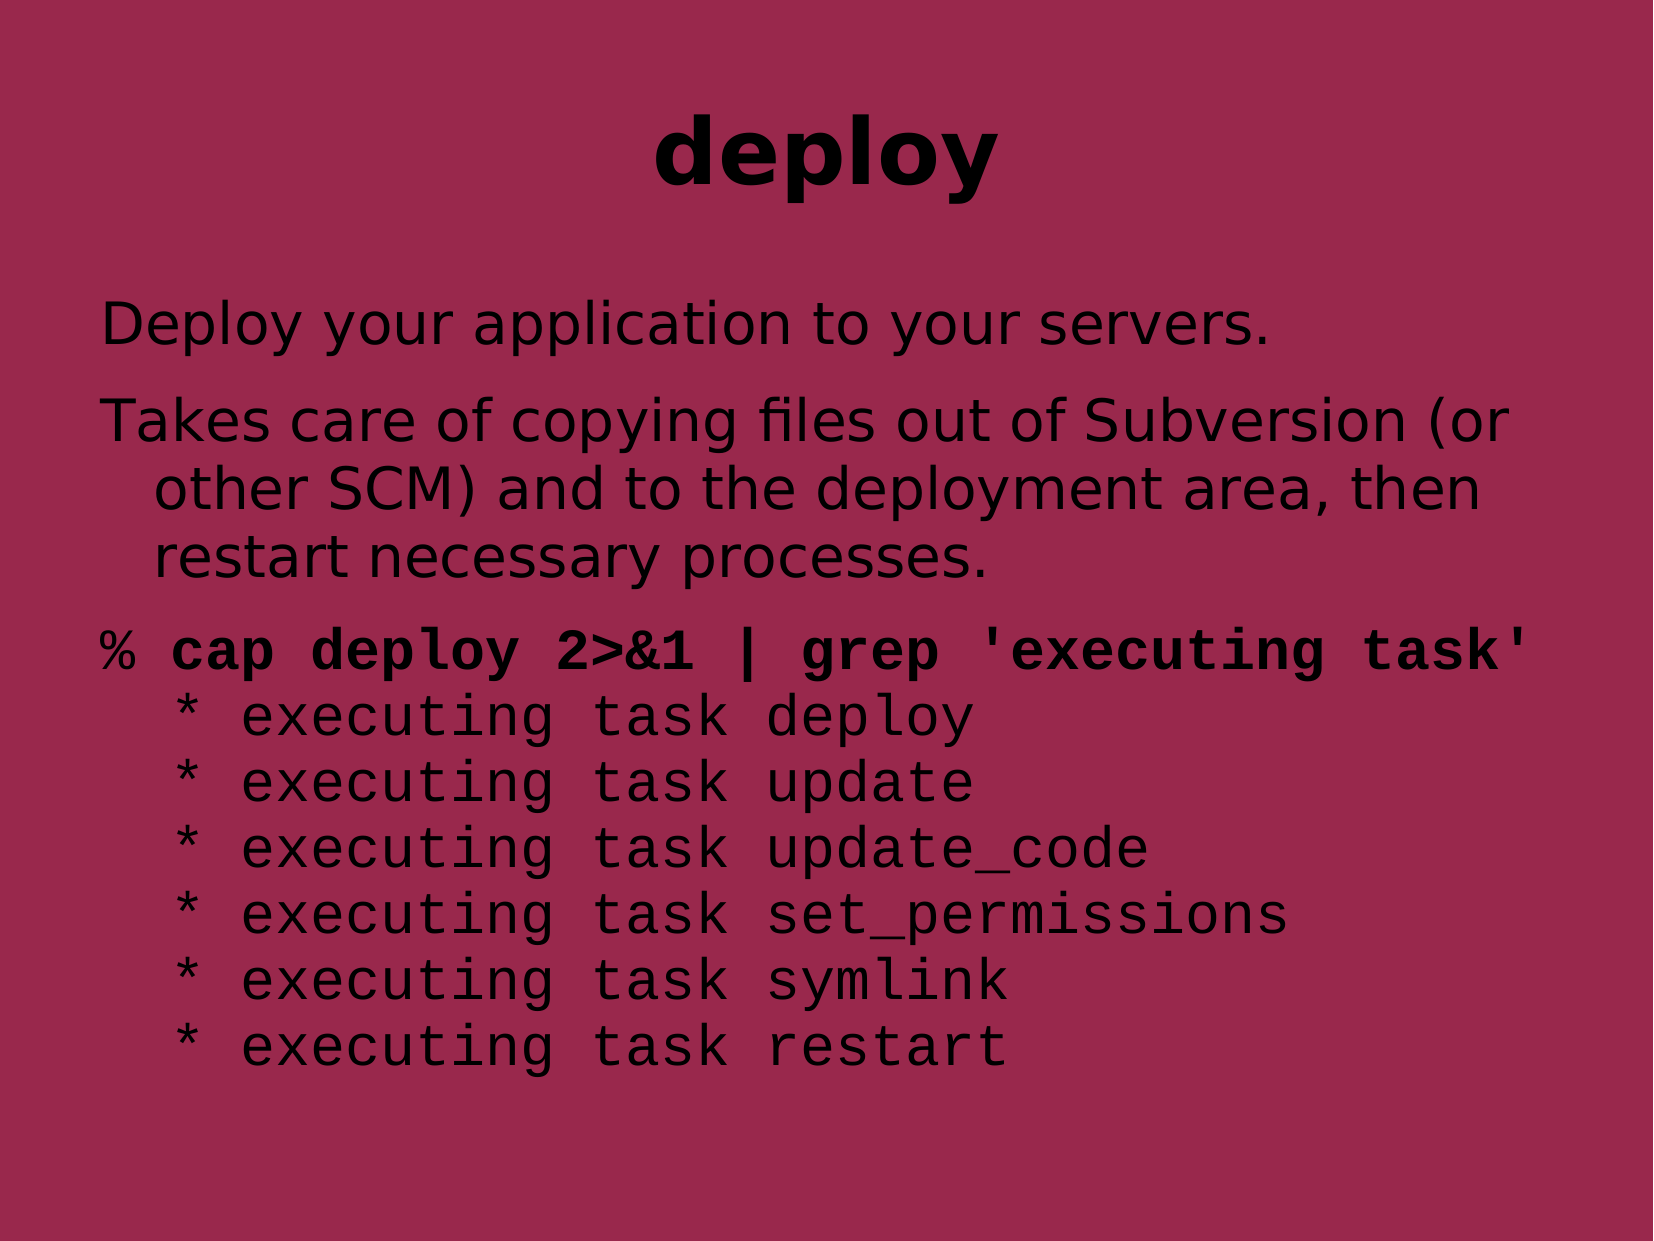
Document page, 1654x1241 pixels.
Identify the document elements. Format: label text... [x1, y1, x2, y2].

title deploy [82, 56, 1571, 250]
list Deploy your application to your servers. Takes care of copying files out of Subversion (or other SCM) and to the deployment area, then restart necessary processes. % cap deploy 2>&1 | grep 'executing task' * executing task deploy * executing task update * executing task update_code * executing task set_permissions * executing task symlink * executing task restart [82, 290, 1571, 1095]
